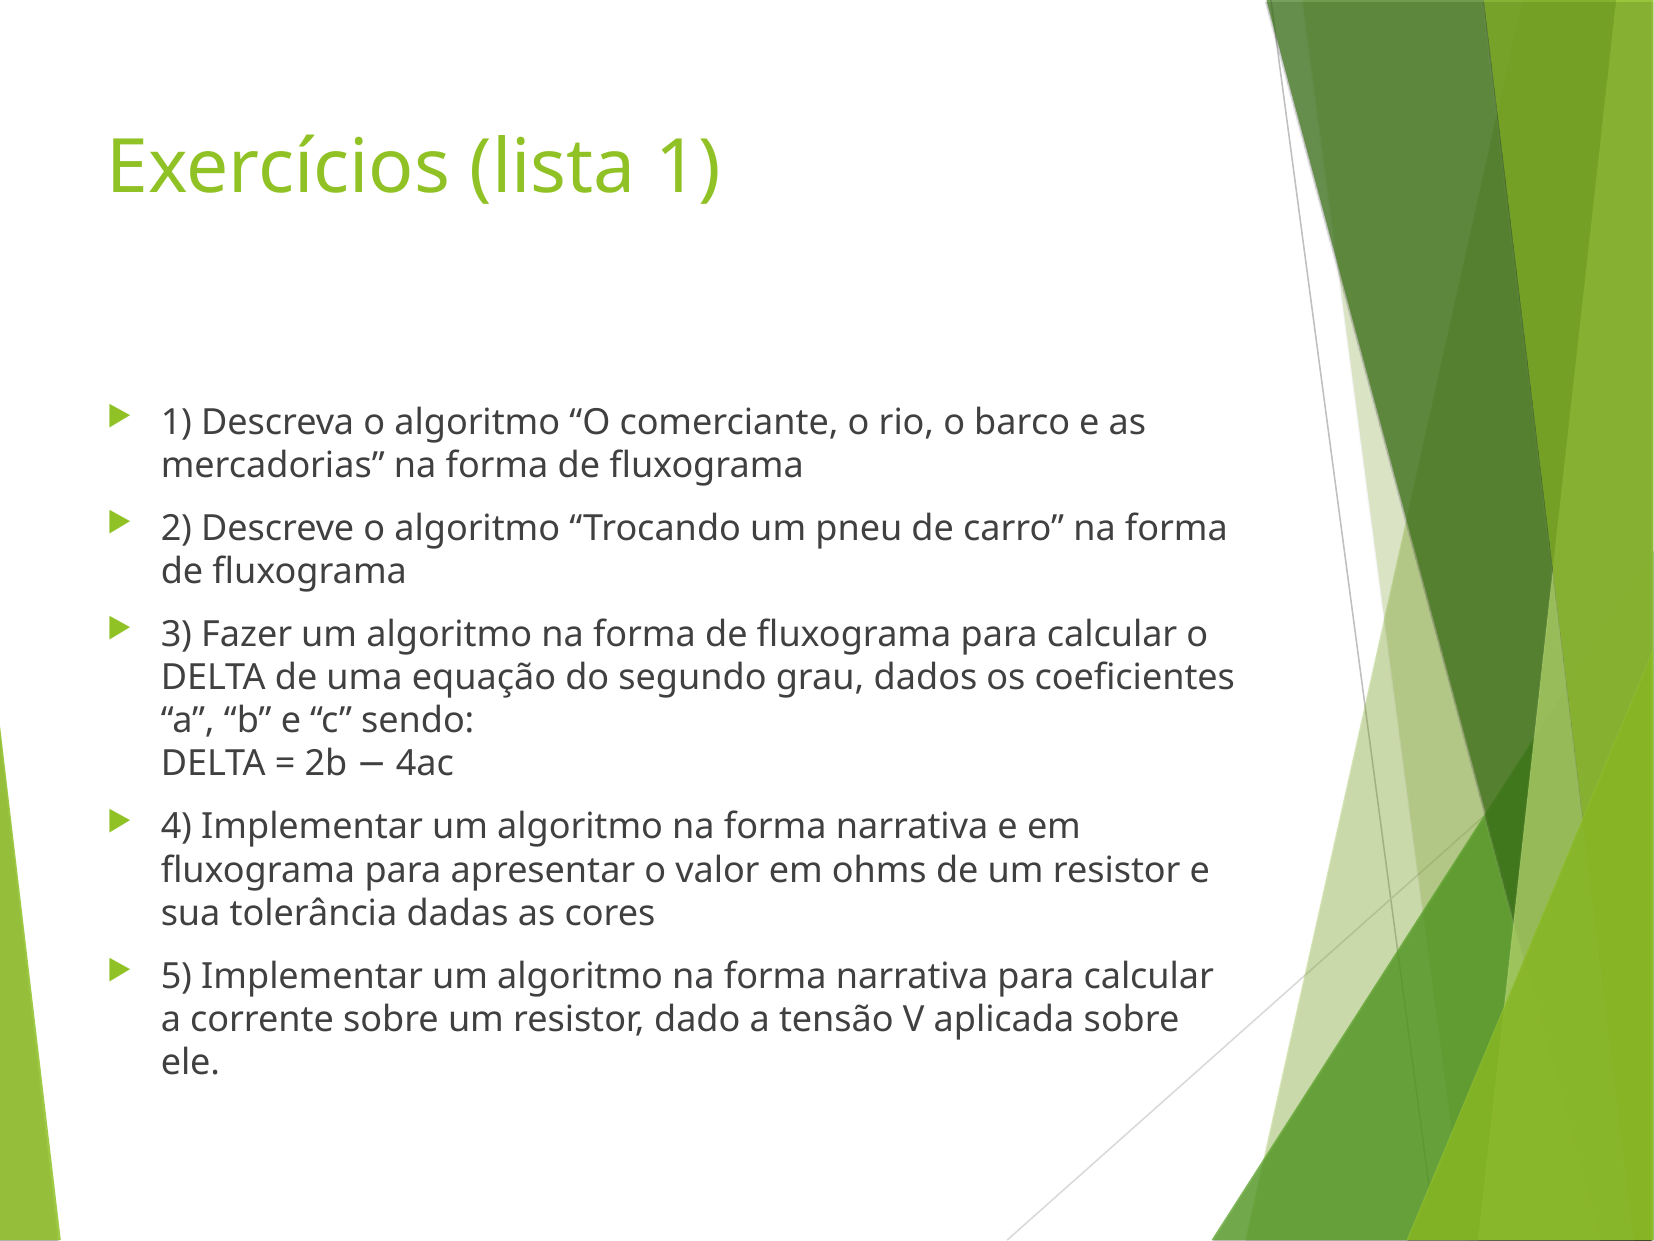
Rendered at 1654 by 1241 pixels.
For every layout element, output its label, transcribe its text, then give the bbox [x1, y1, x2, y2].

title Exercícios (lista 1) [91, 110, 1258, 349]
list 1) Descreva o algoritmo “O comerciante, o rio, o barco e as mercadorias” na forma de fluxograma 2) Descreve o algoritmo “Trocando um pneu de carro” na forma de fluxograma 3) Fazer um algoritmo na forma de fluxograma para calcular o DELTA de uma equação do segundo grau, dados os coeficientes “a”, “b” e “c” sendo: DELTA = 2b − 4ac 4) Implementar um algoritmo na forma narrativa e em fluxograma para apresentar o valor em ohms de um resistor e sua tolerância dadas as cores 5) Implementar um algoritmo na forma narrativa para calcular a corrente sobre um resistor, dado a tensão V aplicada sobre ele. [91, 390, 1258, 1093]
